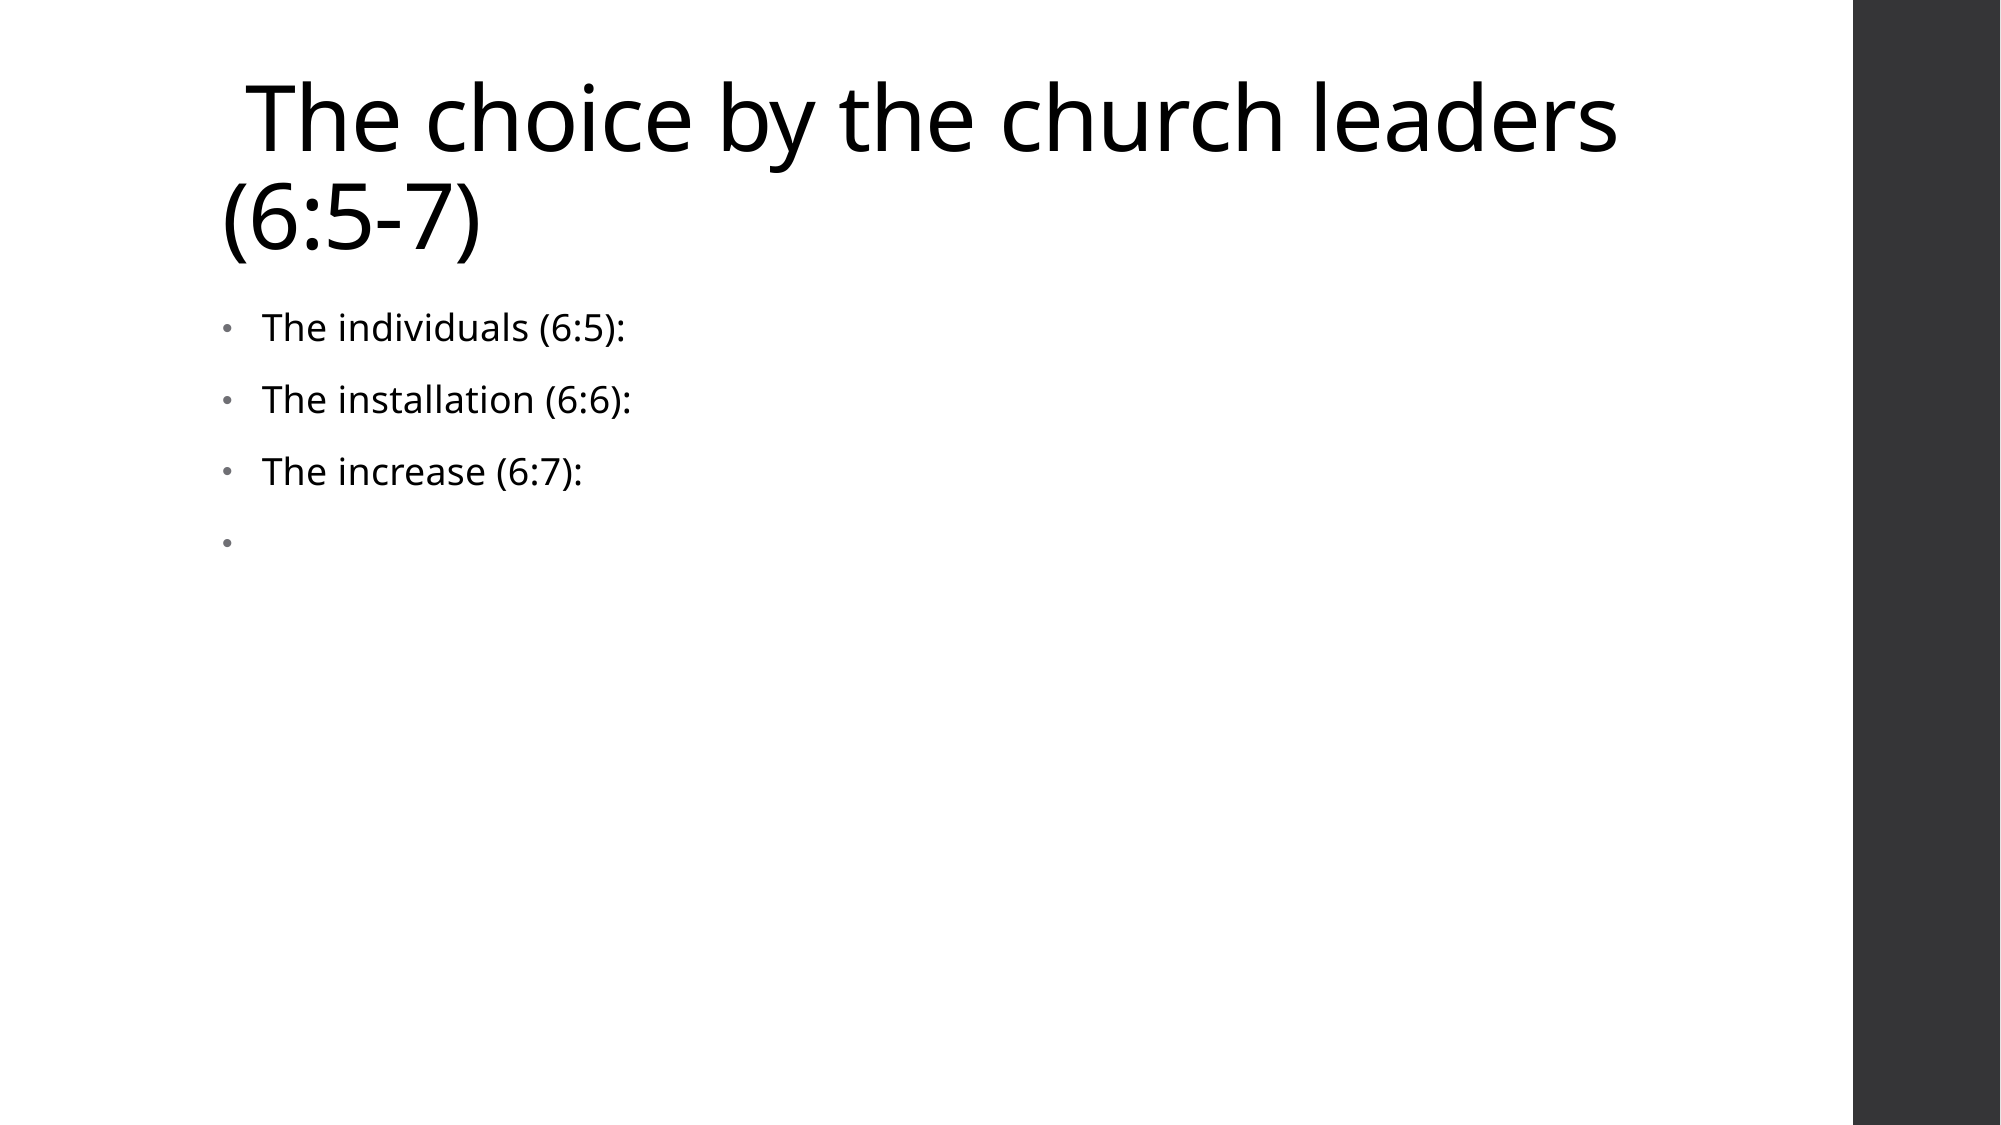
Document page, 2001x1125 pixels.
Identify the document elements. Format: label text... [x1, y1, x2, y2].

title The choice by the church leaders (6:5-7) [206, 60, 1797, 278]
list The individuals (6:5): The installation (6:6): The increase (6:7): [206, 299, 1617, 1014]
